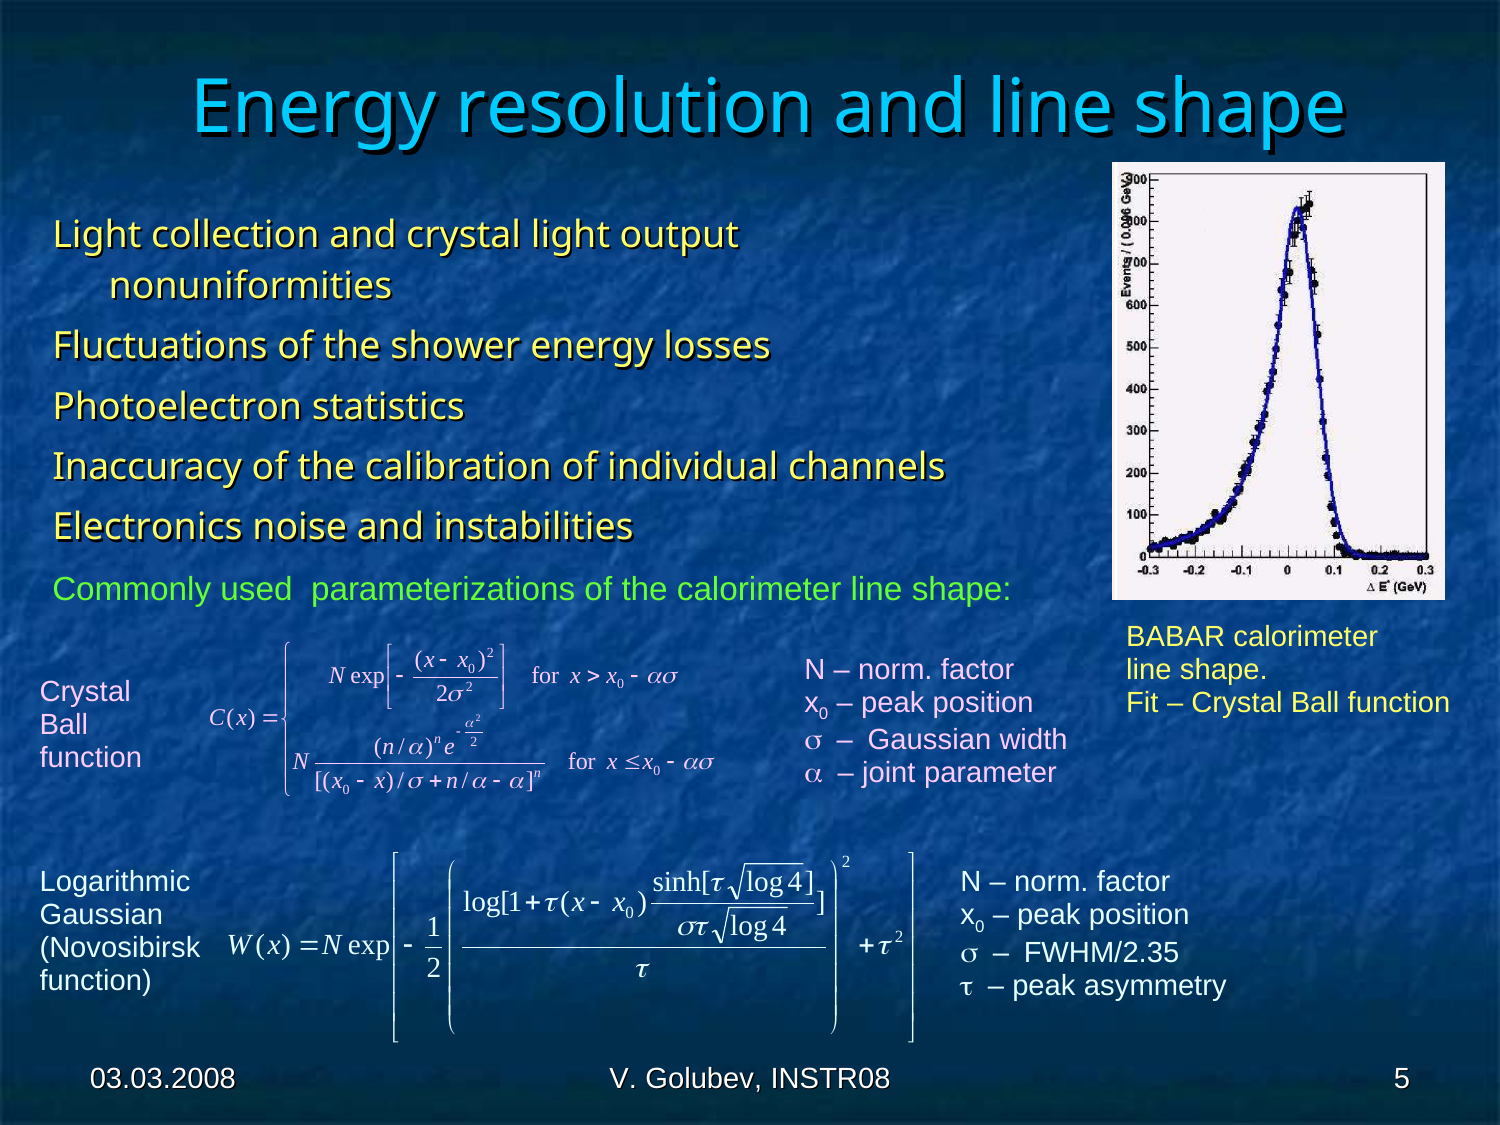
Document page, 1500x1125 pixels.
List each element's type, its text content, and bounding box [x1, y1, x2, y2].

text_box N – norm. factor x0 – peak position –Gaussian width – joint parameter [789, 645, 1083, 797]
picture [863, 1071, 870, 1086]
picture [713, 1075, 718, 1086]
text_box BABAR calorimeter line shape. Fit – Crystal Ball function [1111, 612, 1466, 727]
text_box N – norm. factor x0 – peak position –FWHM/2.35 – peak asymmetry [945, 857, 1243, 1009]
chart [205, 637, 720, 802]
picture [843, 1071, 852, 1078]
picture [192, 1071, 199, 1086]
picture [784, 1074, 789, 1083]
chart [225, 845, 925, 1051]
title Energy resolution and line shape [74, 45, 1463, 163]
picture [0, 0, 1500, 1125]
picture [225, 1079, 231, 1086]
picture [208, 1071, 215, 1086]
text_box Logarithmic Gaussian (Novosibirsk function) [24, 857, 225, 1005]
picture [95, 1071, 101, 1086]
picture [673, 1075, 680, 1086]
list Light collection and crystal light output nonuniformities Fluctuations of the shower energy losses Photoelectron statistics Inaccuracy of the calibration of individual channels Electronics noise and instabilities [37, 199, 1026, 562]
text_box Crystal Ball function [24, 667, 163, 782]
text_box Commonly used parameterizations of the calorimeter line shape: [37, 562, 1088, 616]
picture [135, 1071, 142, 1086]
